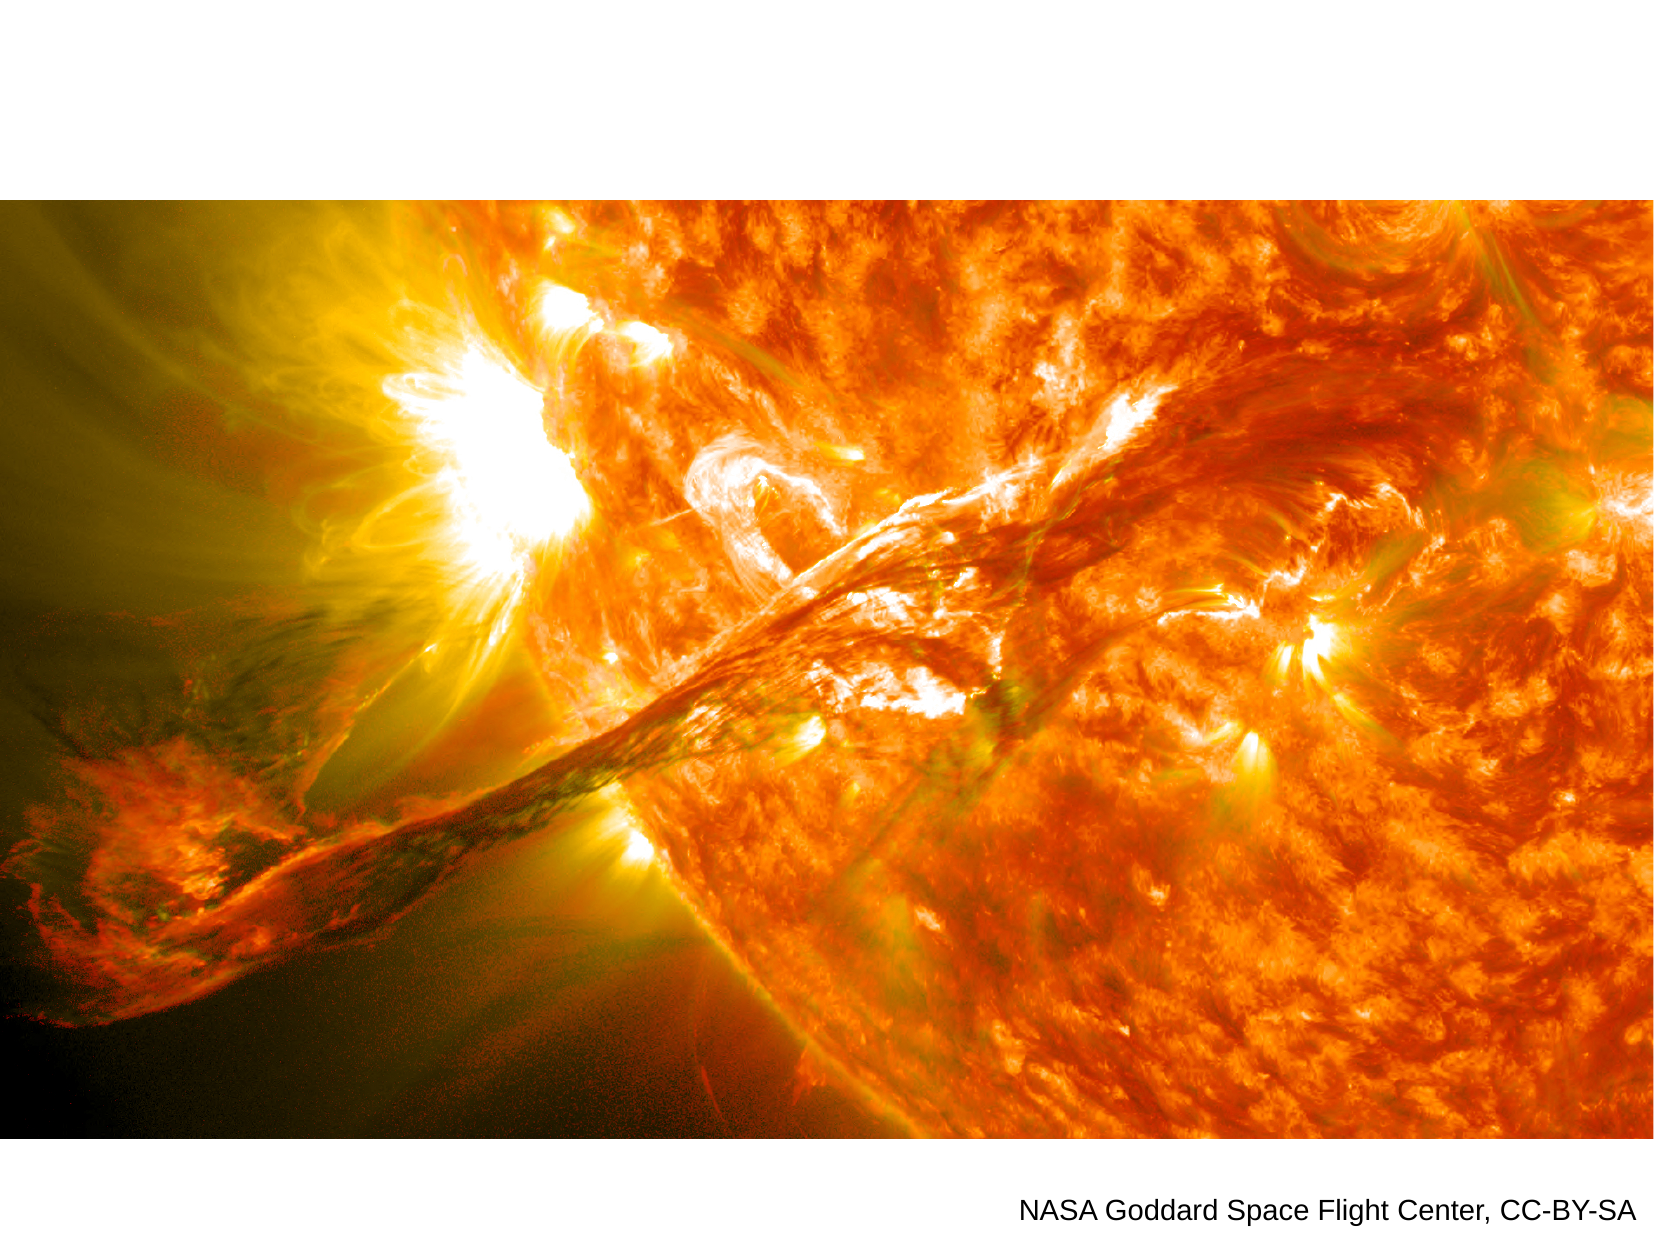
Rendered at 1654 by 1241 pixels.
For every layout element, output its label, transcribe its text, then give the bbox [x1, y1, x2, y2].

picture [0, 200, 1654, 1139]
text_box NASA Goddard Space Flight Center, CC-BY-SA [1003, 1187, 1653, 1235]
